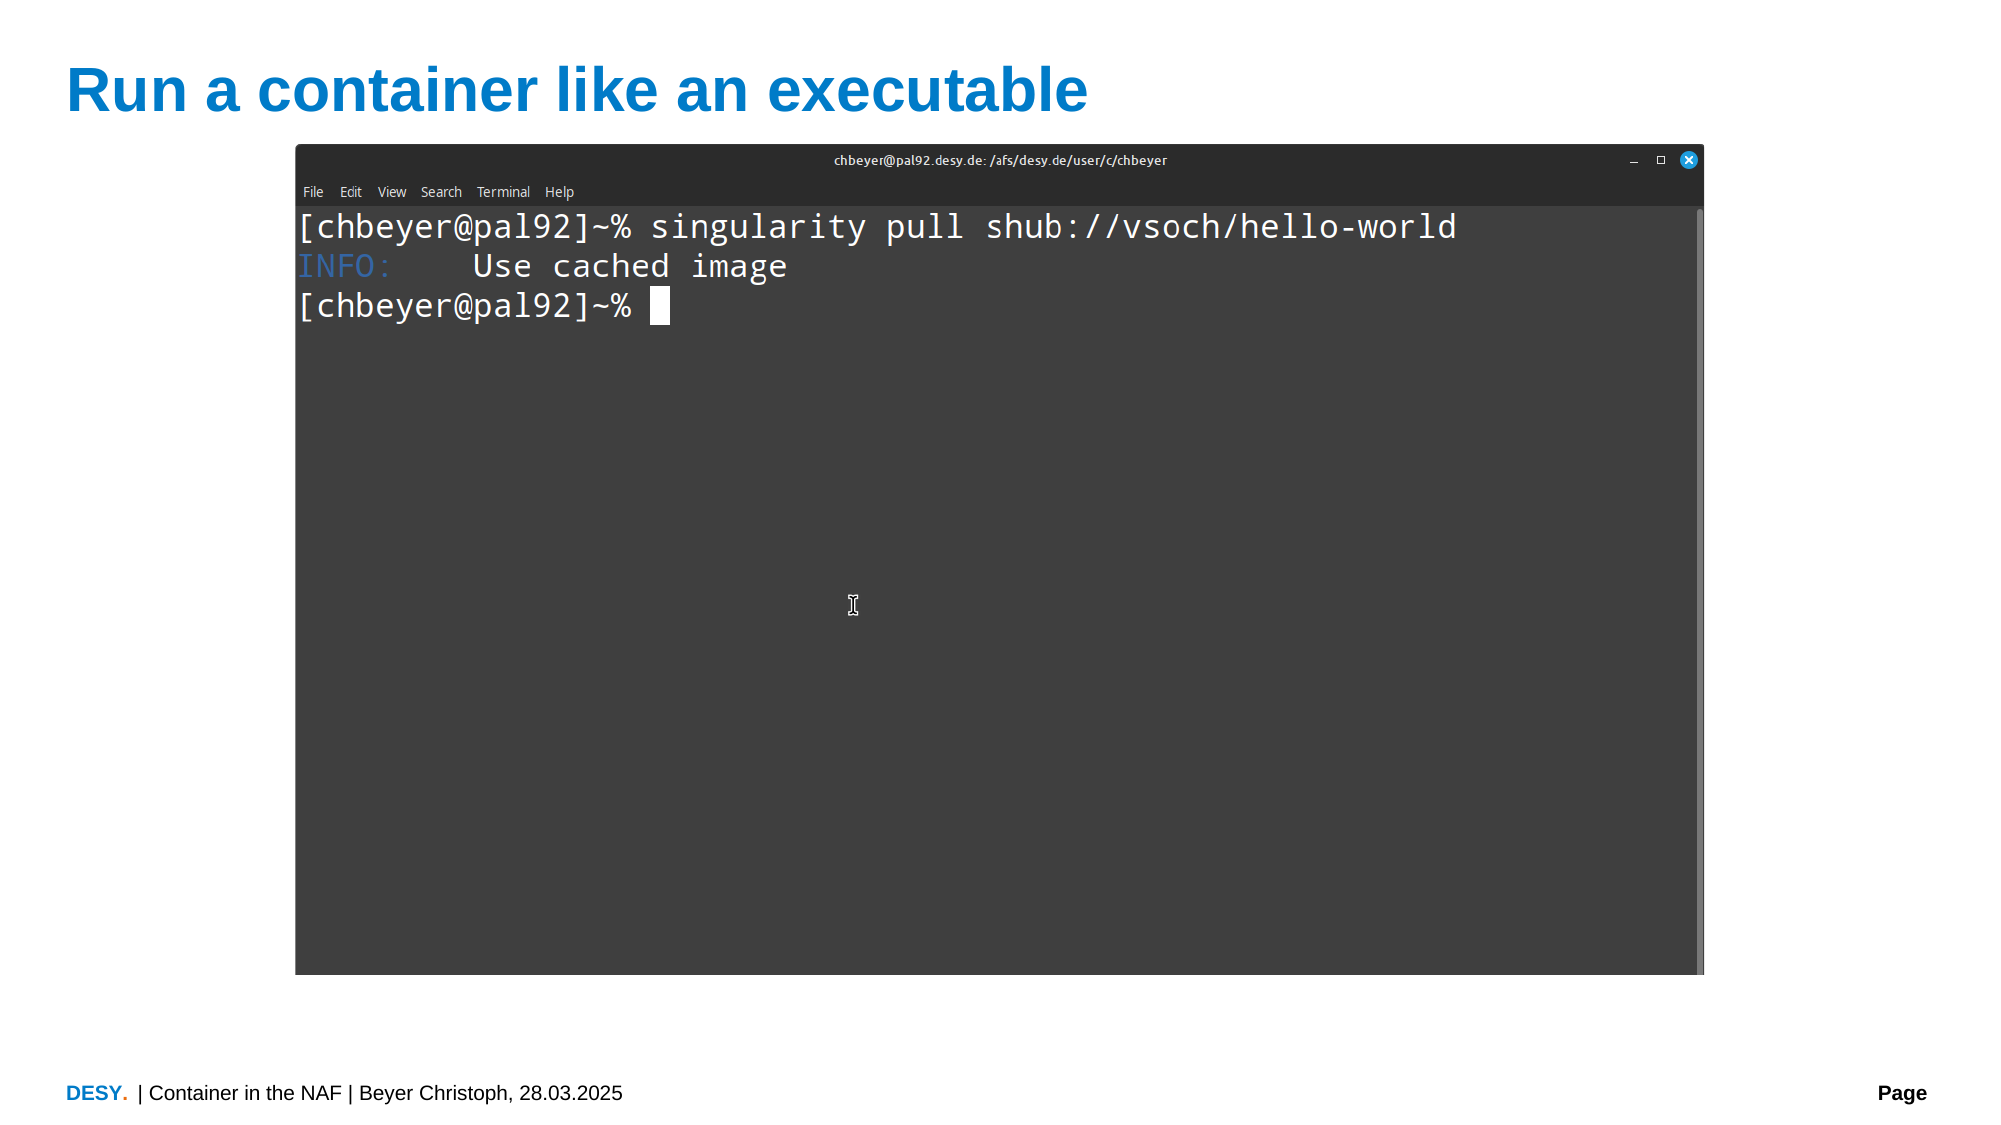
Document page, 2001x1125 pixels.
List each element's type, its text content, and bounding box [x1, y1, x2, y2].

picture [295, 144, 1705, 975]
title Run a container like an executable [66, 57, 1933, 132]
